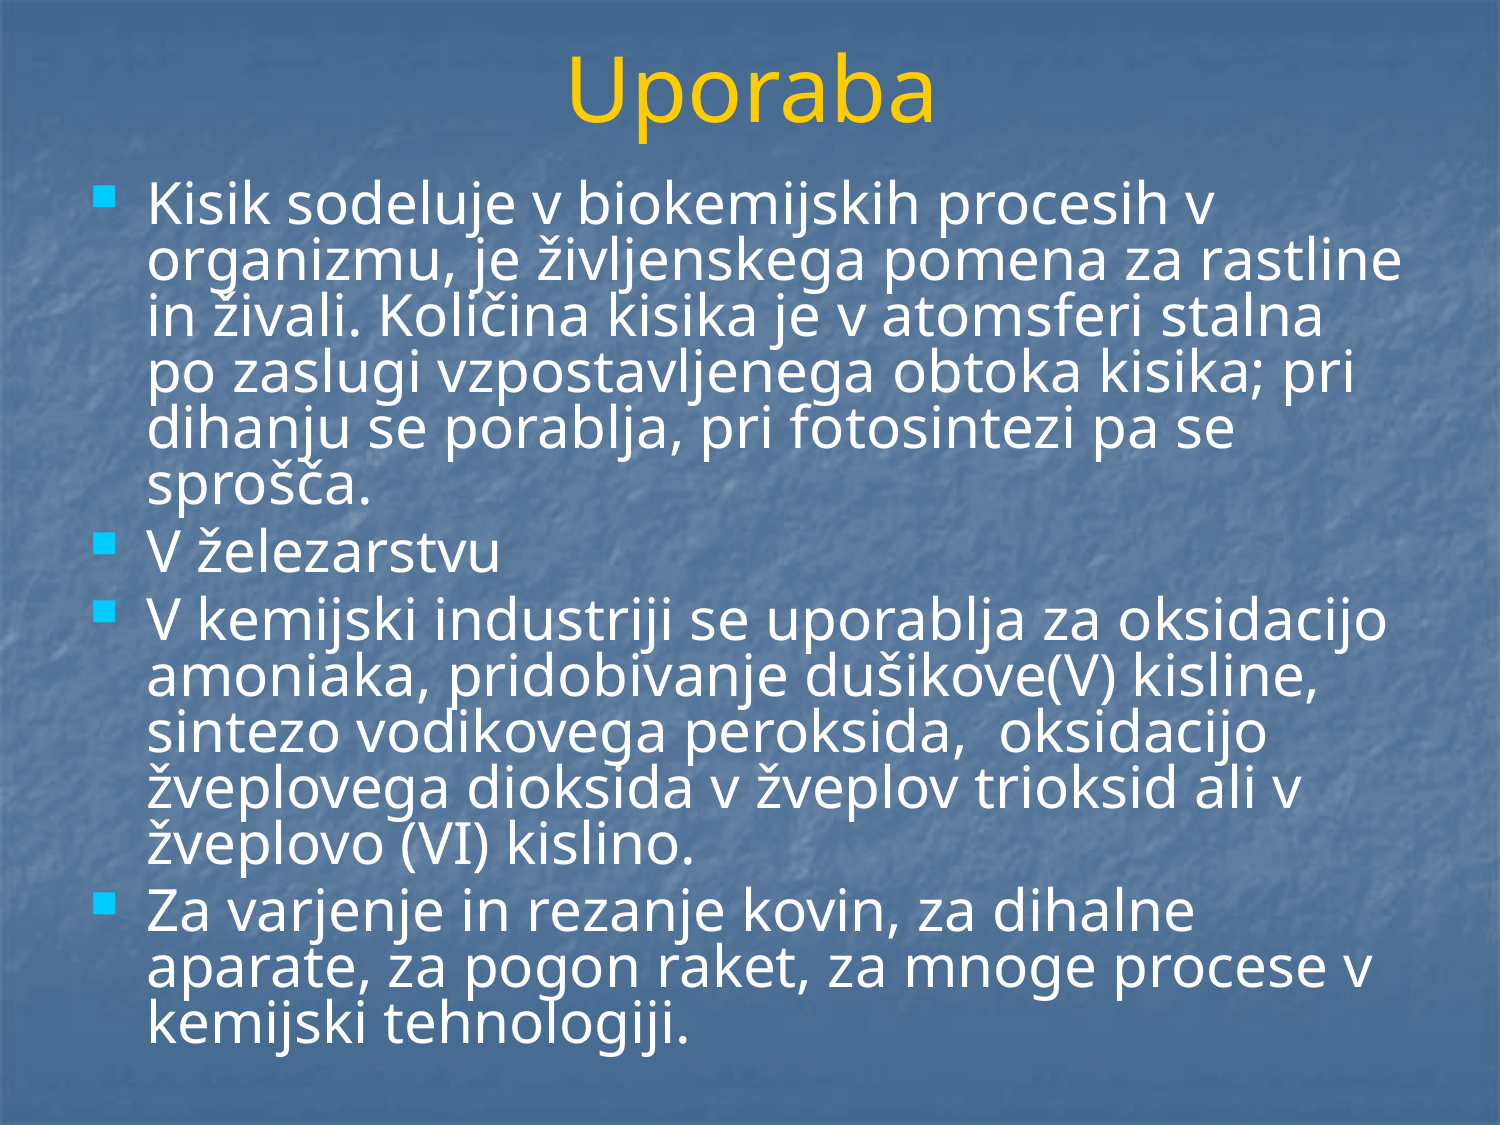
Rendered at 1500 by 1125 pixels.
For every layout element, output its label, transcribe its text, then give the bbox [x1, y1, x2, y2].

picture [0, 0, 1500, 1125]
list Kisik sodeluje v biokemijskih procesih v organizmu, je življenskega pomena za rastline in živali. Količina kisika je v atomsferi stalna po zaslugi vzpostavljenega obtoka kisika; pri dihanju se porablja, pri fotosintezi pa se sprošča. V železarstvu V kemijski industriji se uporablja za oksidacijo amoniaka, pridobivanje dušikove(V) kisline, sintezo vodikovega peroksida, oksidacijo žveplovega dioksida v žveplov trioksid ali v žveplovo (VI) kislino. Za varjenje in rezanje kovin, za dihalne aparate, za pogon raket, za mnoge procese v kemijski tehnologiji. [75, 172, 1425, 1094]
title Uporaba [76, 19, 1427, 153]
